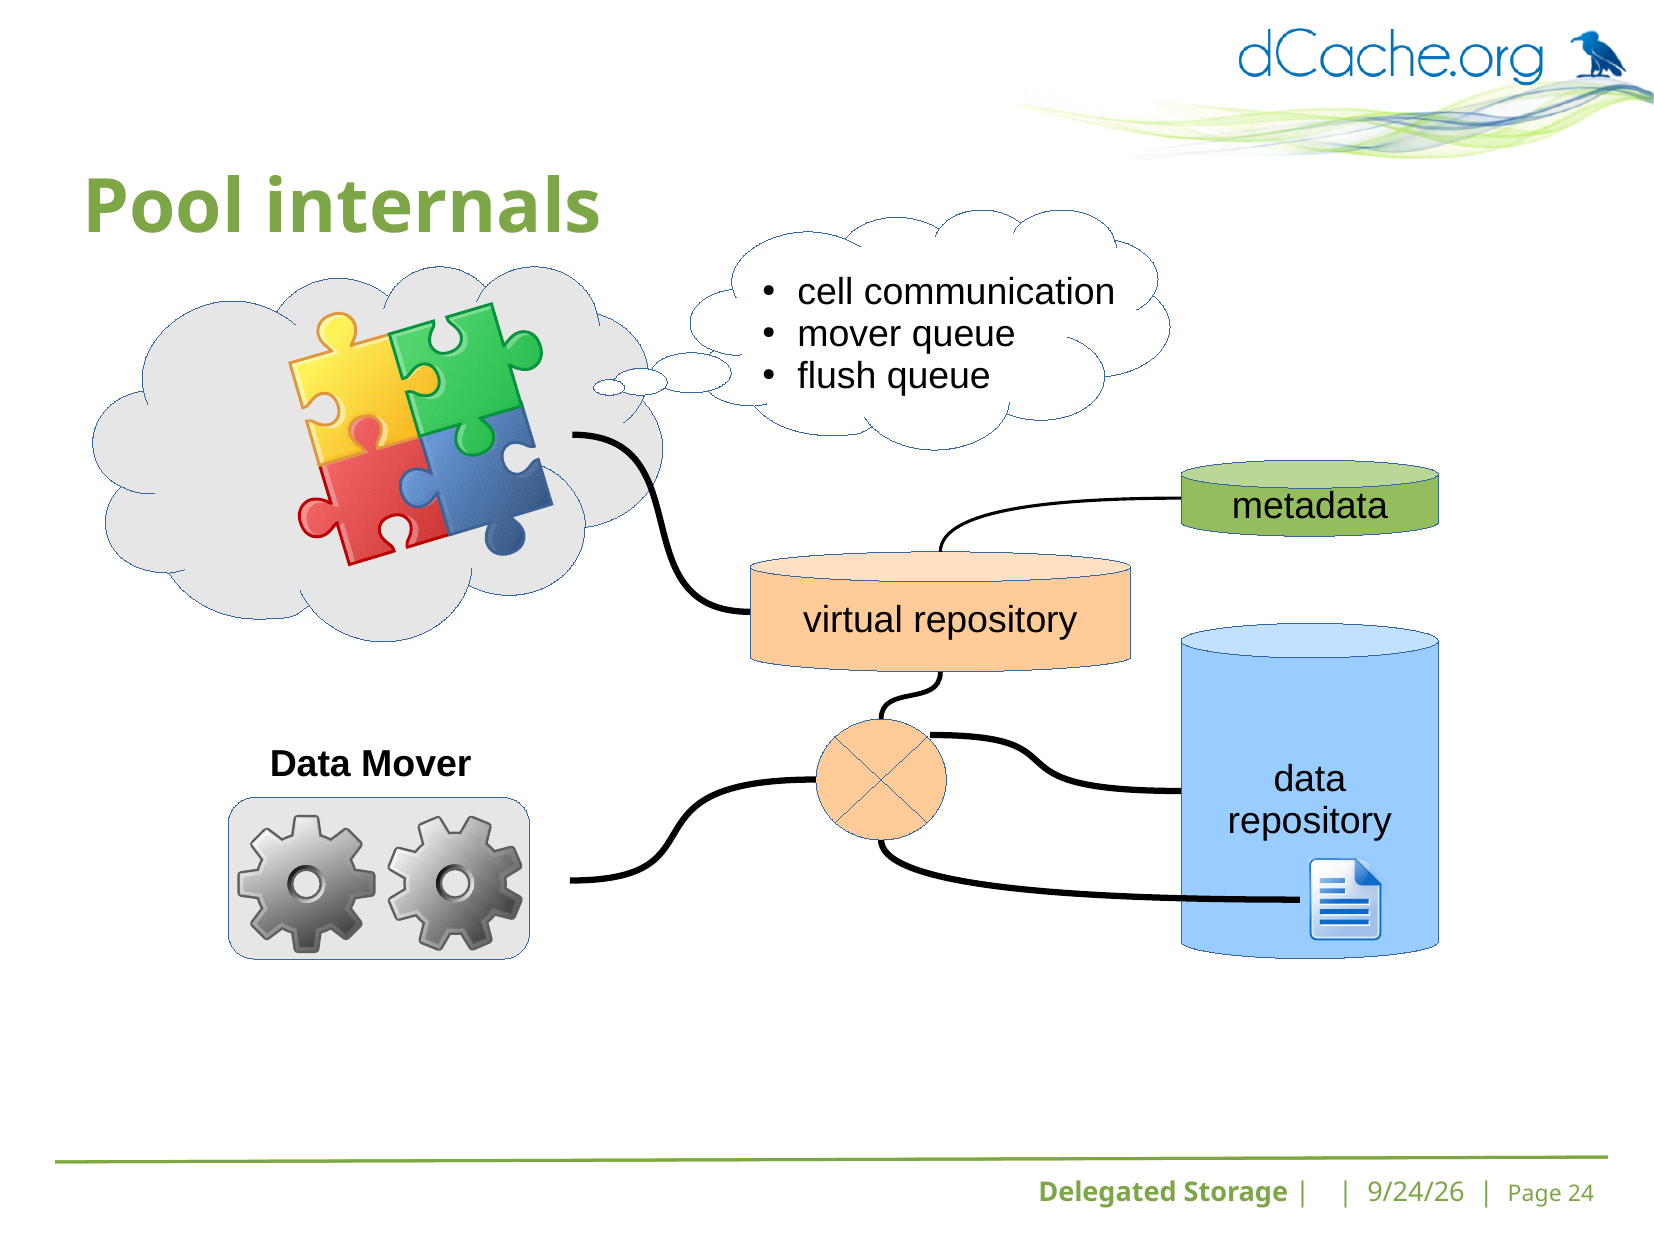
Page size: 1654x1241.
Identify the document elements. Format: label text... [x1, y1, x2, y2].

text_box [573, 438, 648, 565]
text_box data repository [1181, 642, 1439, 959]
text_box [816, 719, 947, 840]
text_box [488, 210, 1154, 484]
picture [216, 789, 570, 998]
text_box [516, 800, 530, 831]
text_box virtual repository [750, 569, 1131, 672]
title Pool internals [82, 155, 1605, 252]
text_box cell communication mover queue flush queue [747, 263, 1198, 459]
text_box [397, 266, 483, 284]
text_box [92, 301, 550, 642]
picture [272, 284, 573, 585]
text_box [309, 278, 368, 284]
picture [956, 16, 1654, 169]
text_box [497, 947, 526, 960]
picture [1299, 855, 1390, 945]
text_box Data Mover [255, 735, 511, 807]
text_box metadata [1181, 476, 1439, 537]
